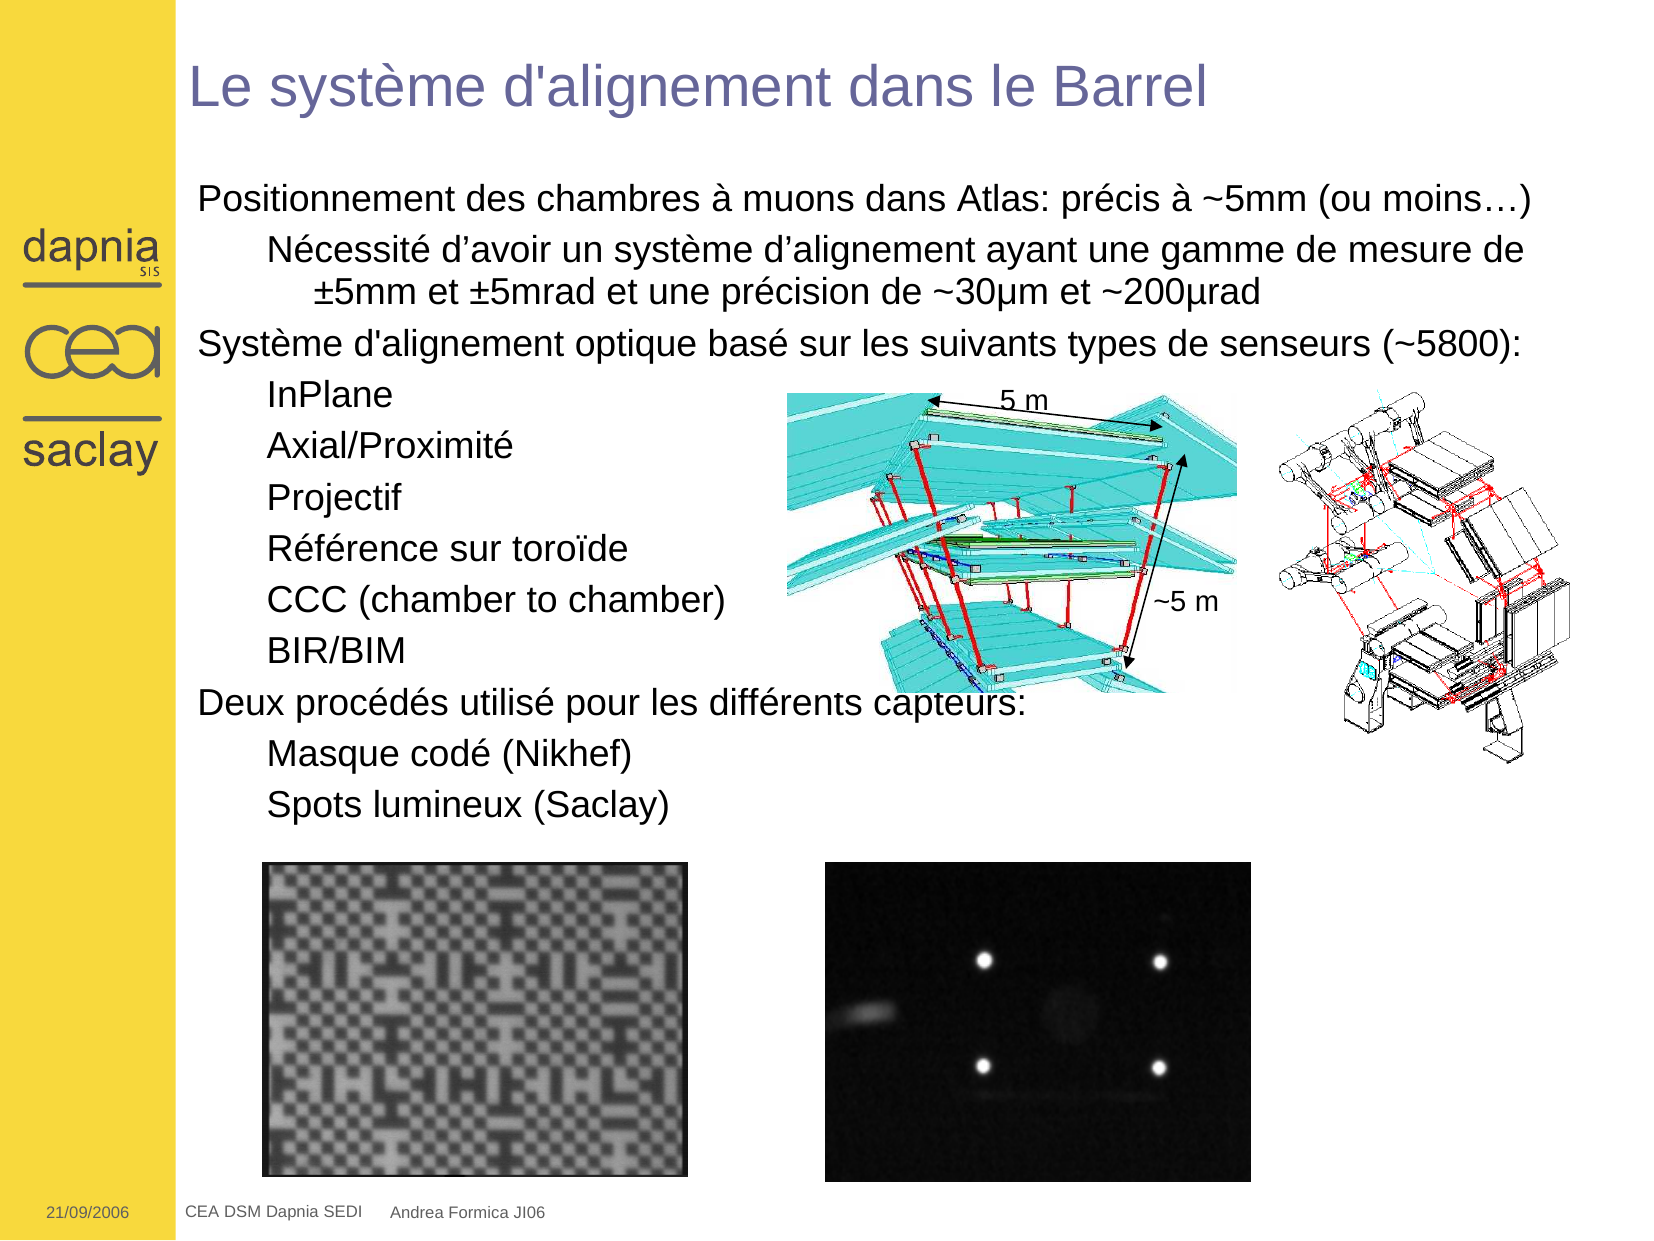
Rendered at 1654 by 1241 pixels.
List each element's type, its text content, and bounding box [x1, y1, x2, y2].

picture [787, 393, 1237, 693]
text_box ~5 m [1138, 577, 1235, 626]
text_box 5 m [985, 376, 1064, 425]
list Positionnement des chambres à muons dans Atlas: précis à ~5mm (ou moins…) Nécessité d’avoir un système d’alignement ayant une gamme de mesure de ±5mm et ±5mrad et une précision de ~30μm et ~200µrad Système d'alignement optique basé sur les suivants types de senseurs (~5800): InPlane Axial/Proximité Projectif Référence sur toroïde CCC (chamber to chamber) BIR/BIM Deux procédés utilisé pour les différents capteurs: Masque codé (Nikhef) Spots lumineux (Saclay) [188, 177, 1613, 1158]
picture [825, 862, 1251, 1182]
picture [262, 862, 688, 1177]
title Le système d'alignement dans le Barrel [188, 10, 1654, 162]
picture [1275, 388, 1576, 764]
